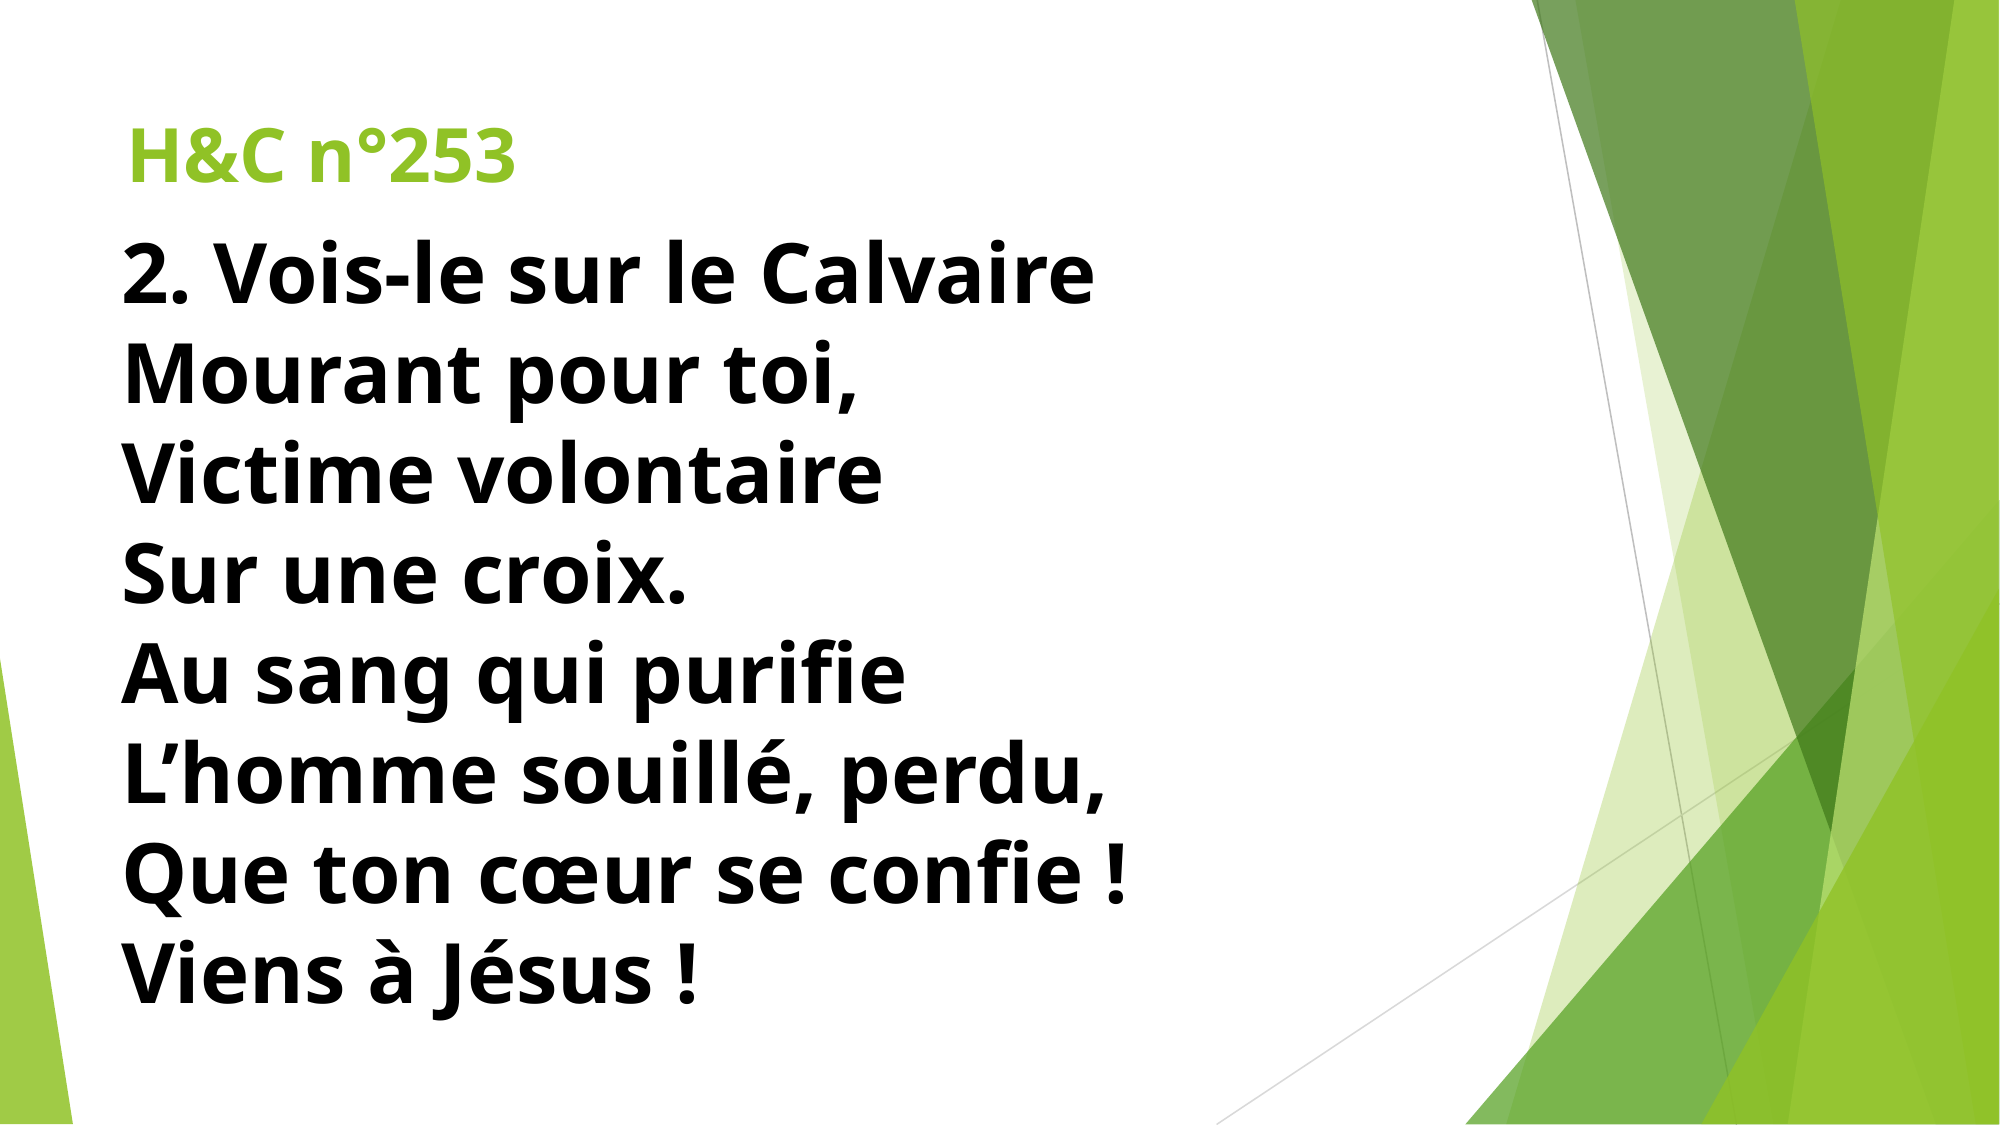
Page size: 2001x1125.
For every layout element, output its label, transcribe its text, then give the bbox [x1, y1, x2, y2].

text_box H&C n°253 [111, 99, 1522, 213]
text_box 2. Vois-le sur le Calvaire Mourant pour toi, Victime volontaire Sur une croix. Au sang qui purifie L’homme souillé, perdu, Que ton cœur se confie ! Viens à Jésus ! [106, 213, 1973, 1037]
